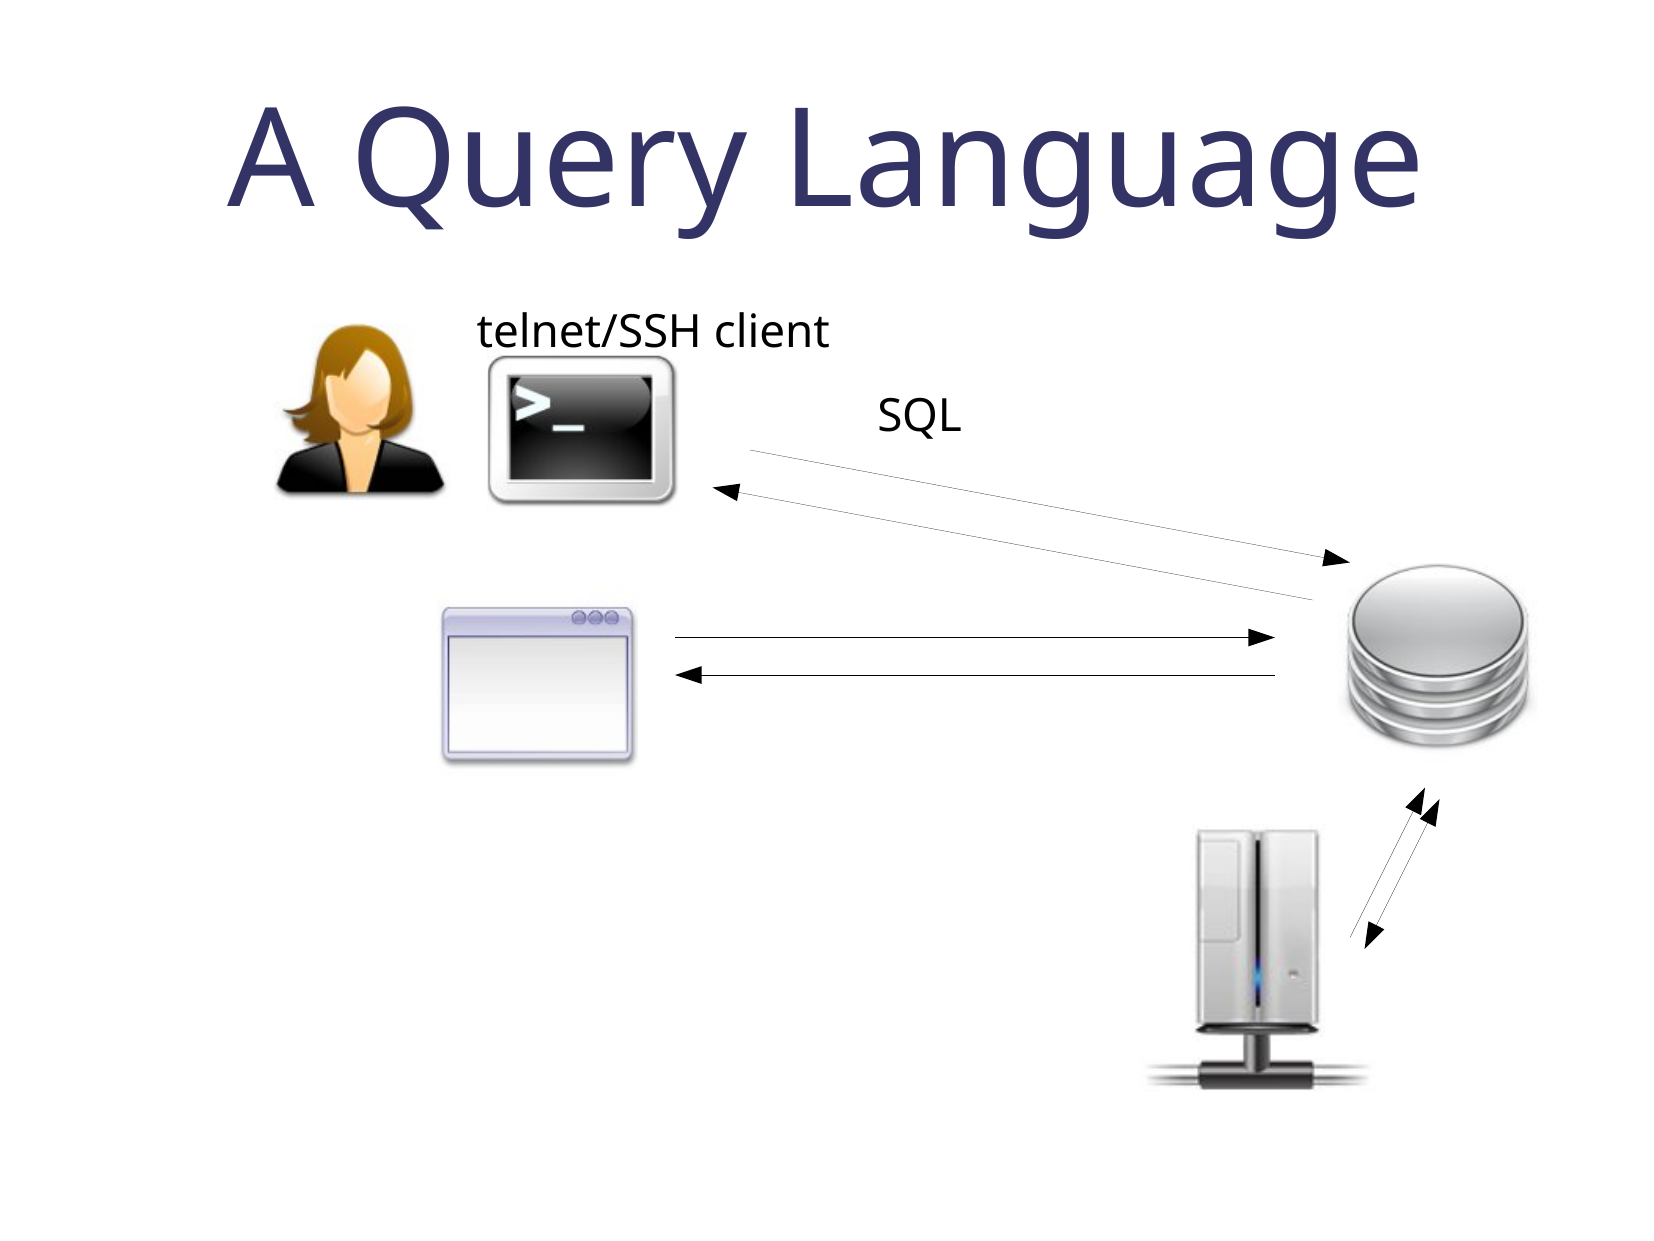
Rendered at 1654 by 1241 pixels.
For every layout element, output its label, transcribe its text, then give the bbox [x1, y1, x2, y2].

text_box telnet/SSH client [450, 291, 1048, 362]
picture [1337, 562, 1538, 763]
picture [1125, 824, 1392, 1092]
title A Query Language [82, 49, 1571, 257]
text_box SQL [862, 375, 985, 446]
picture [437, 587, 638, 788]
picture [262, 299, 463, 500]
picture [487, 362, 680, 526]
